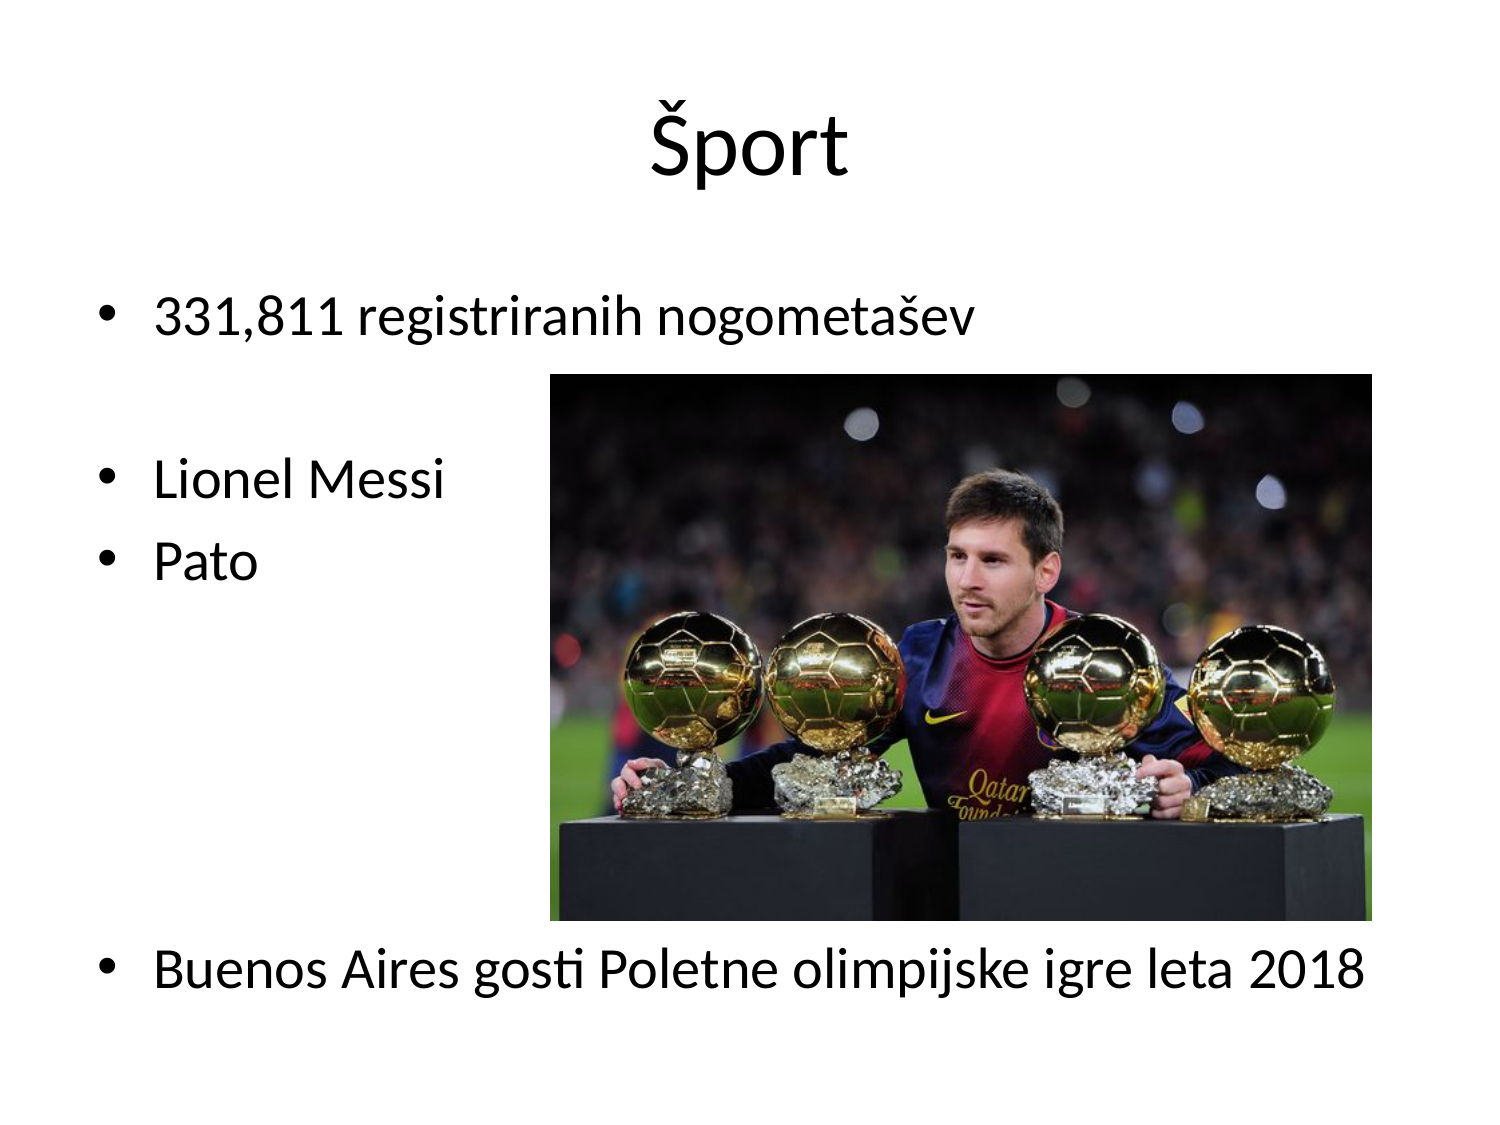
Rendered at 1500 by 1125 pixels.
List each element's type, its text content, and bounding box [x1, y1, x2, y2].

title Šport [75, 45, 1425, 233]
picture [550, 374, 1372, 921]
list 331,811 registriranih nogometašev Lionel Messi Pato Buenos Aires gosti Poletne olimpijske igre leta 2018 [82, 269, 1432, 1012]
